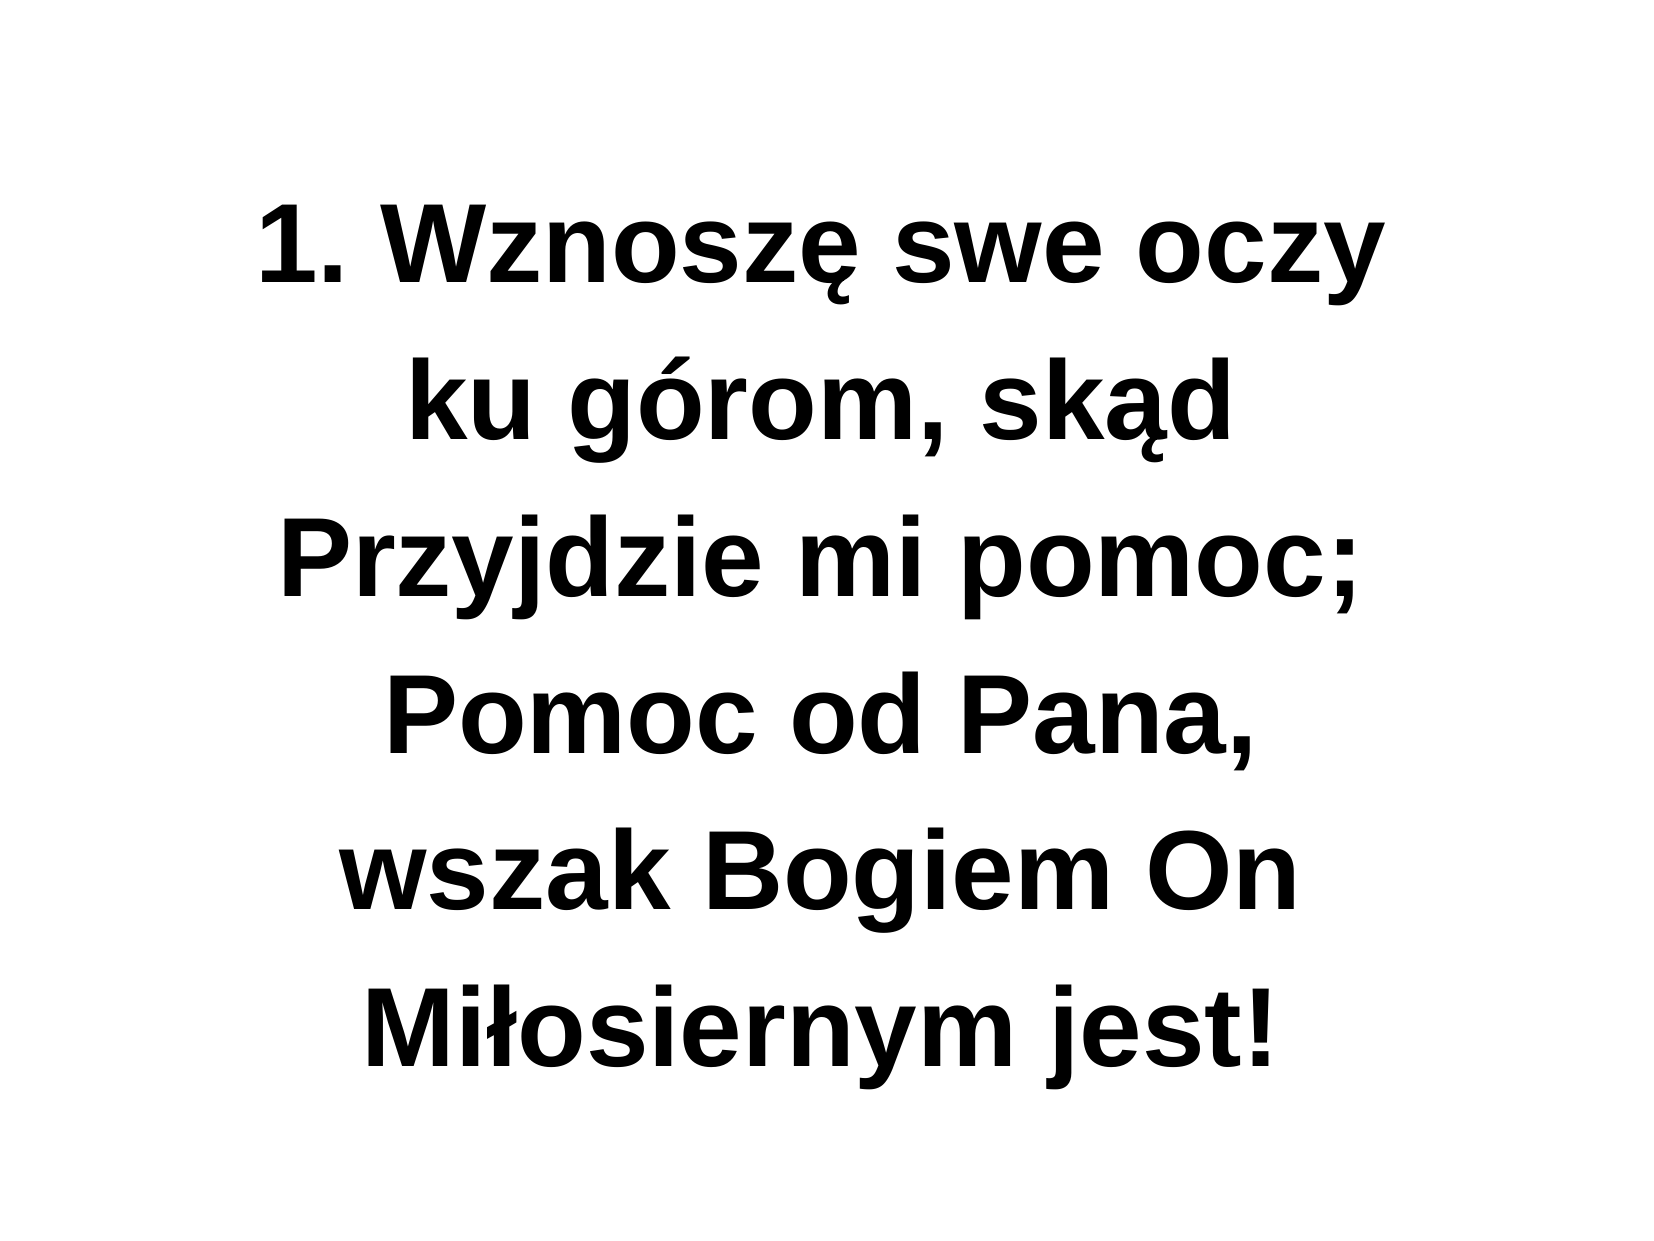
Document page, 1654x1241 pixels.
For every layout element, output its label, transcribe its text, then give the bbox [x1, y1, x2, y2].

subtitle 1. Wznoszę swe oczy ku górom, skąd Przyjdzie mi pomoc; Pomoc od Pana, wszak Bogiem On Miłosiernym jest! [0, 0, 1642, 1241]
